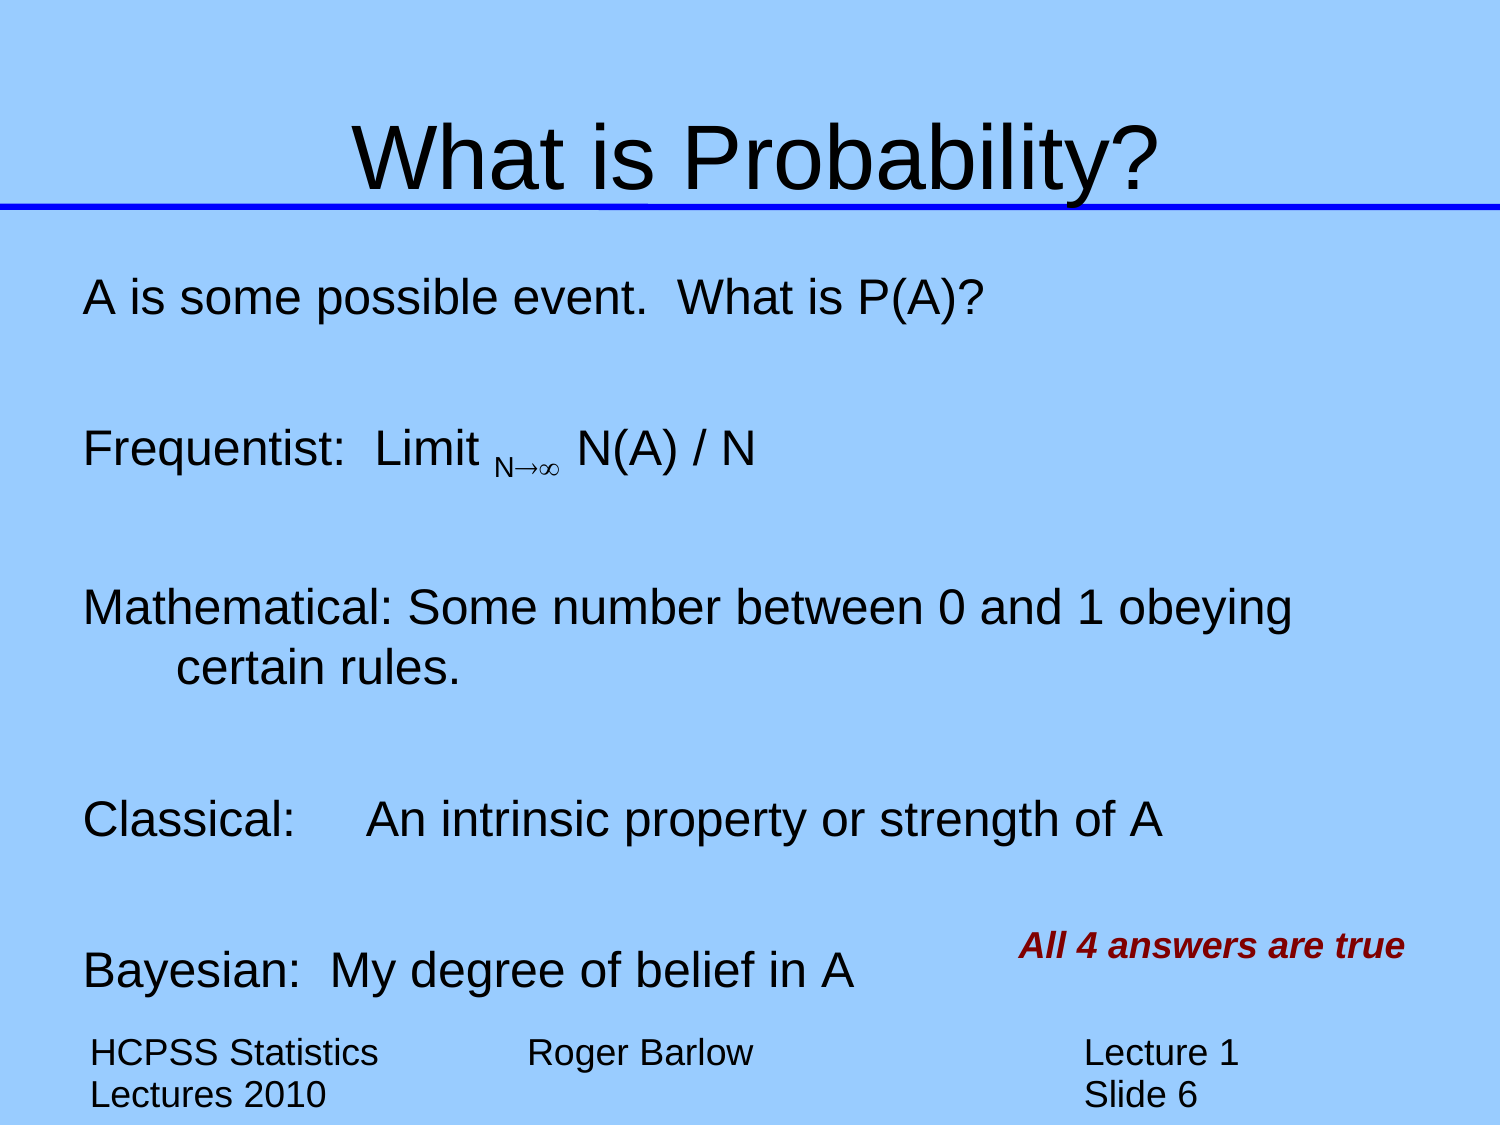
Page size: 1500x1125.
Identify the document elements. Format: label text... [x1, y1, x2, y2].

text_box A is some possible event. What is P(A)? Frequentist: Limit N N(A) / N Mathematical: Some number between 0 and 1 obeying certain rules. Classical: An intrinsic property or strength of A Bayesian: My degree of belief in A [67, 256, 1418, 1005]
title What is Probability? [88, 90, 1425, 279]
text_box All 4 answers are true [1003, 915, 1447, 974]
